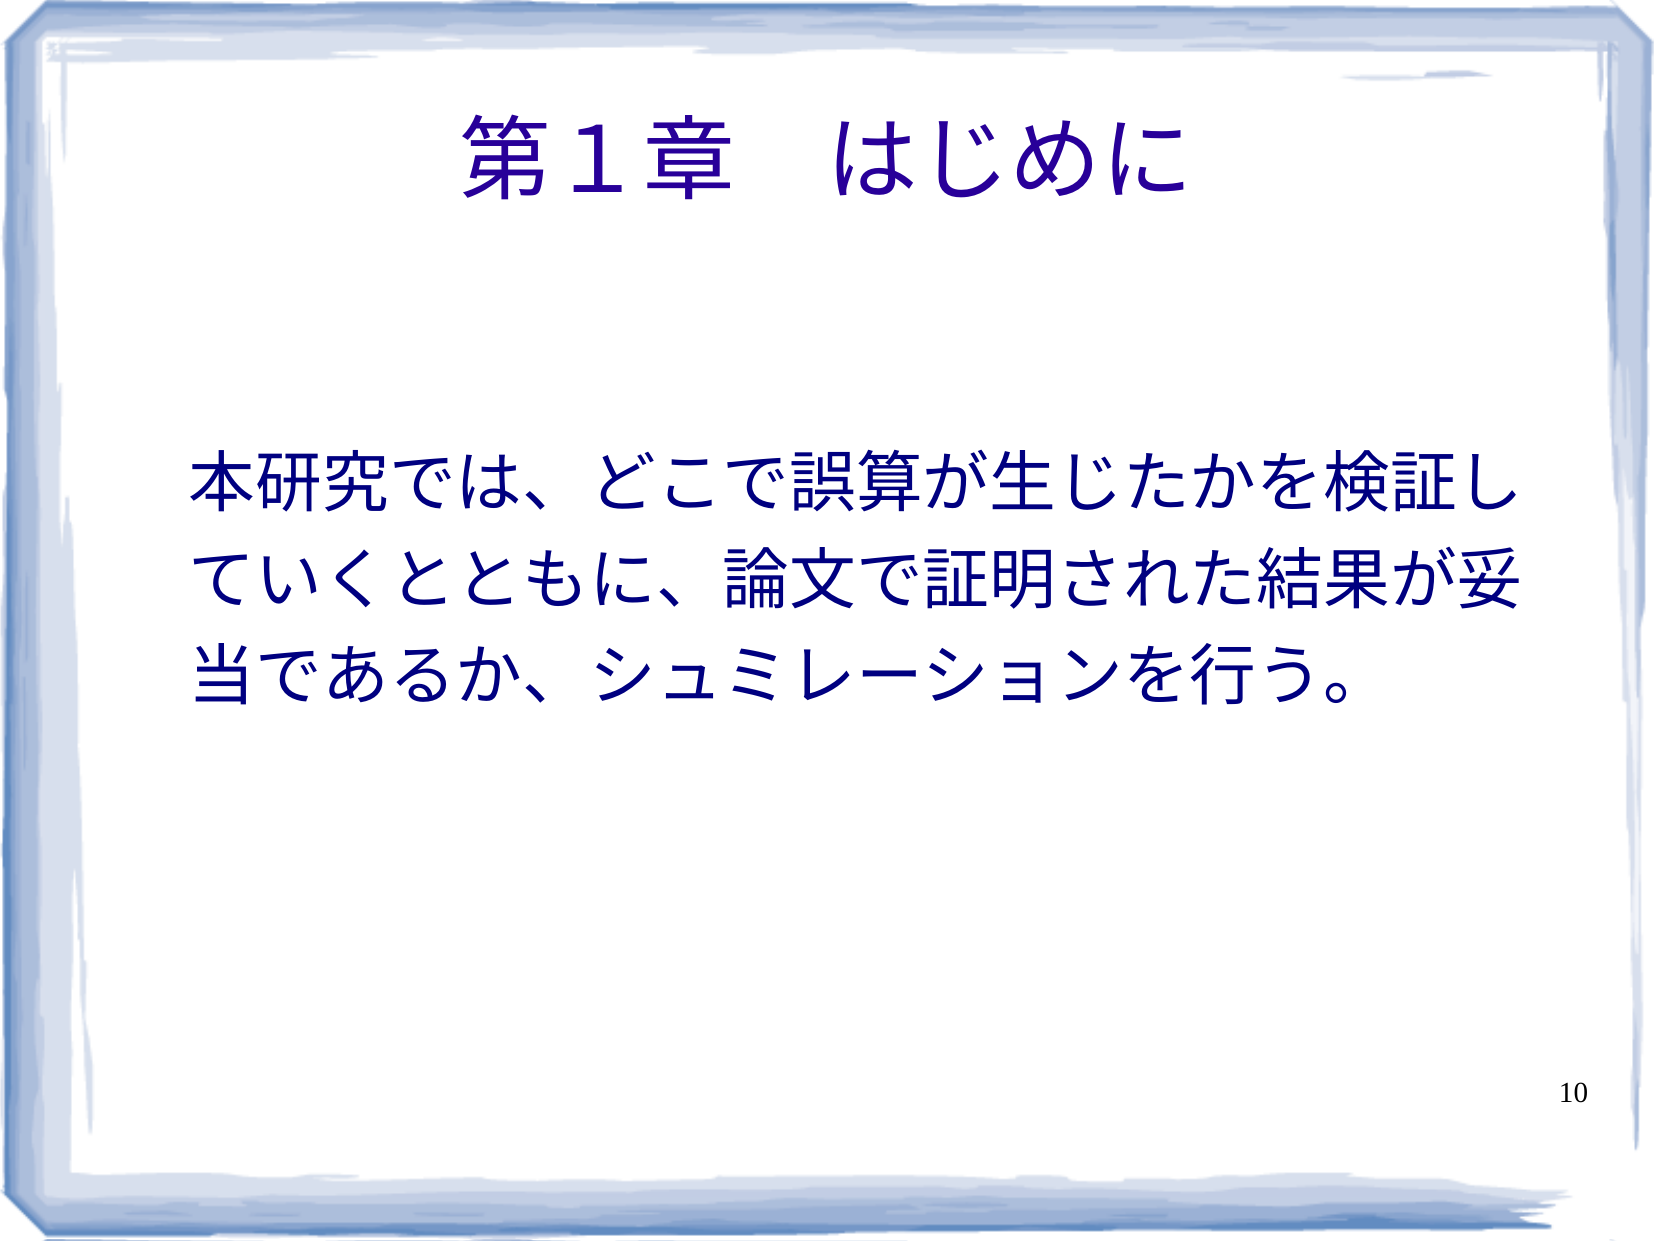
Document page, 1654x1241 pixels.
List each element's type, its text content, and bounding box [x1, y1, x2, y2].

list 本研究では、どこで誤算が生じたかを検証していくとともに、論文で証明された結果が妥当であるか、シュミレーションを行う。 [118, 324, 1571, 1045]
title 第１章 はじめに [82, 49, 1571, 257]
picture [0, 0, 1654, 1241]
